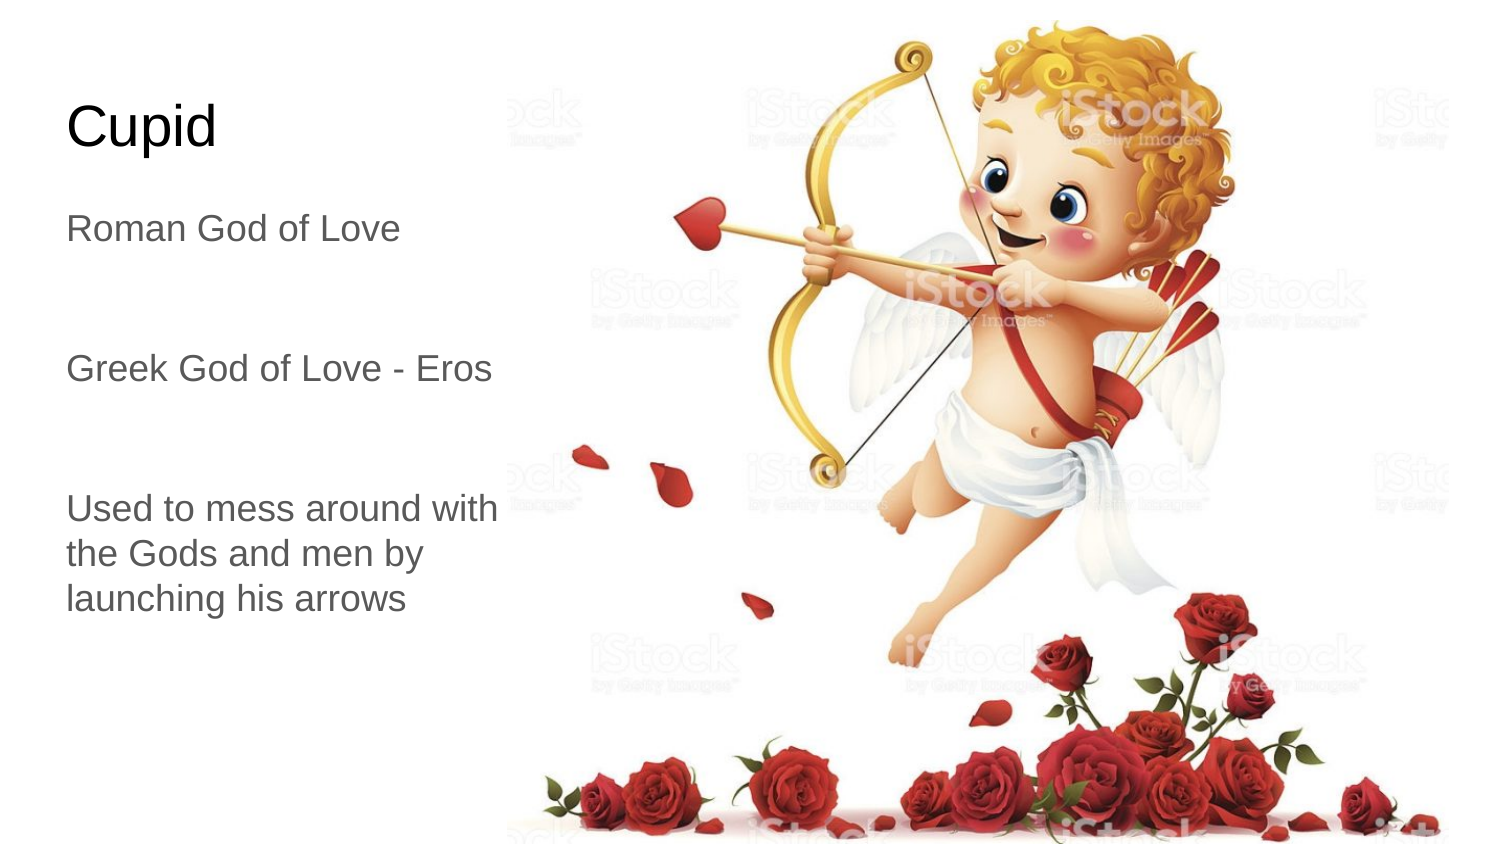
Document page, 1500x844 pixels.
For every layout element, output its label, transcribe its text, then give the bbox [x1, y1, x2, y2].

list Roman God of Love Greek God of Love - Eros Used to mess around with the Gods and men by launching his arrows [51, 189, 507, 750]
picture [507, 20, 1449, 844]
title Cupid [51, 72, 507, 167]
